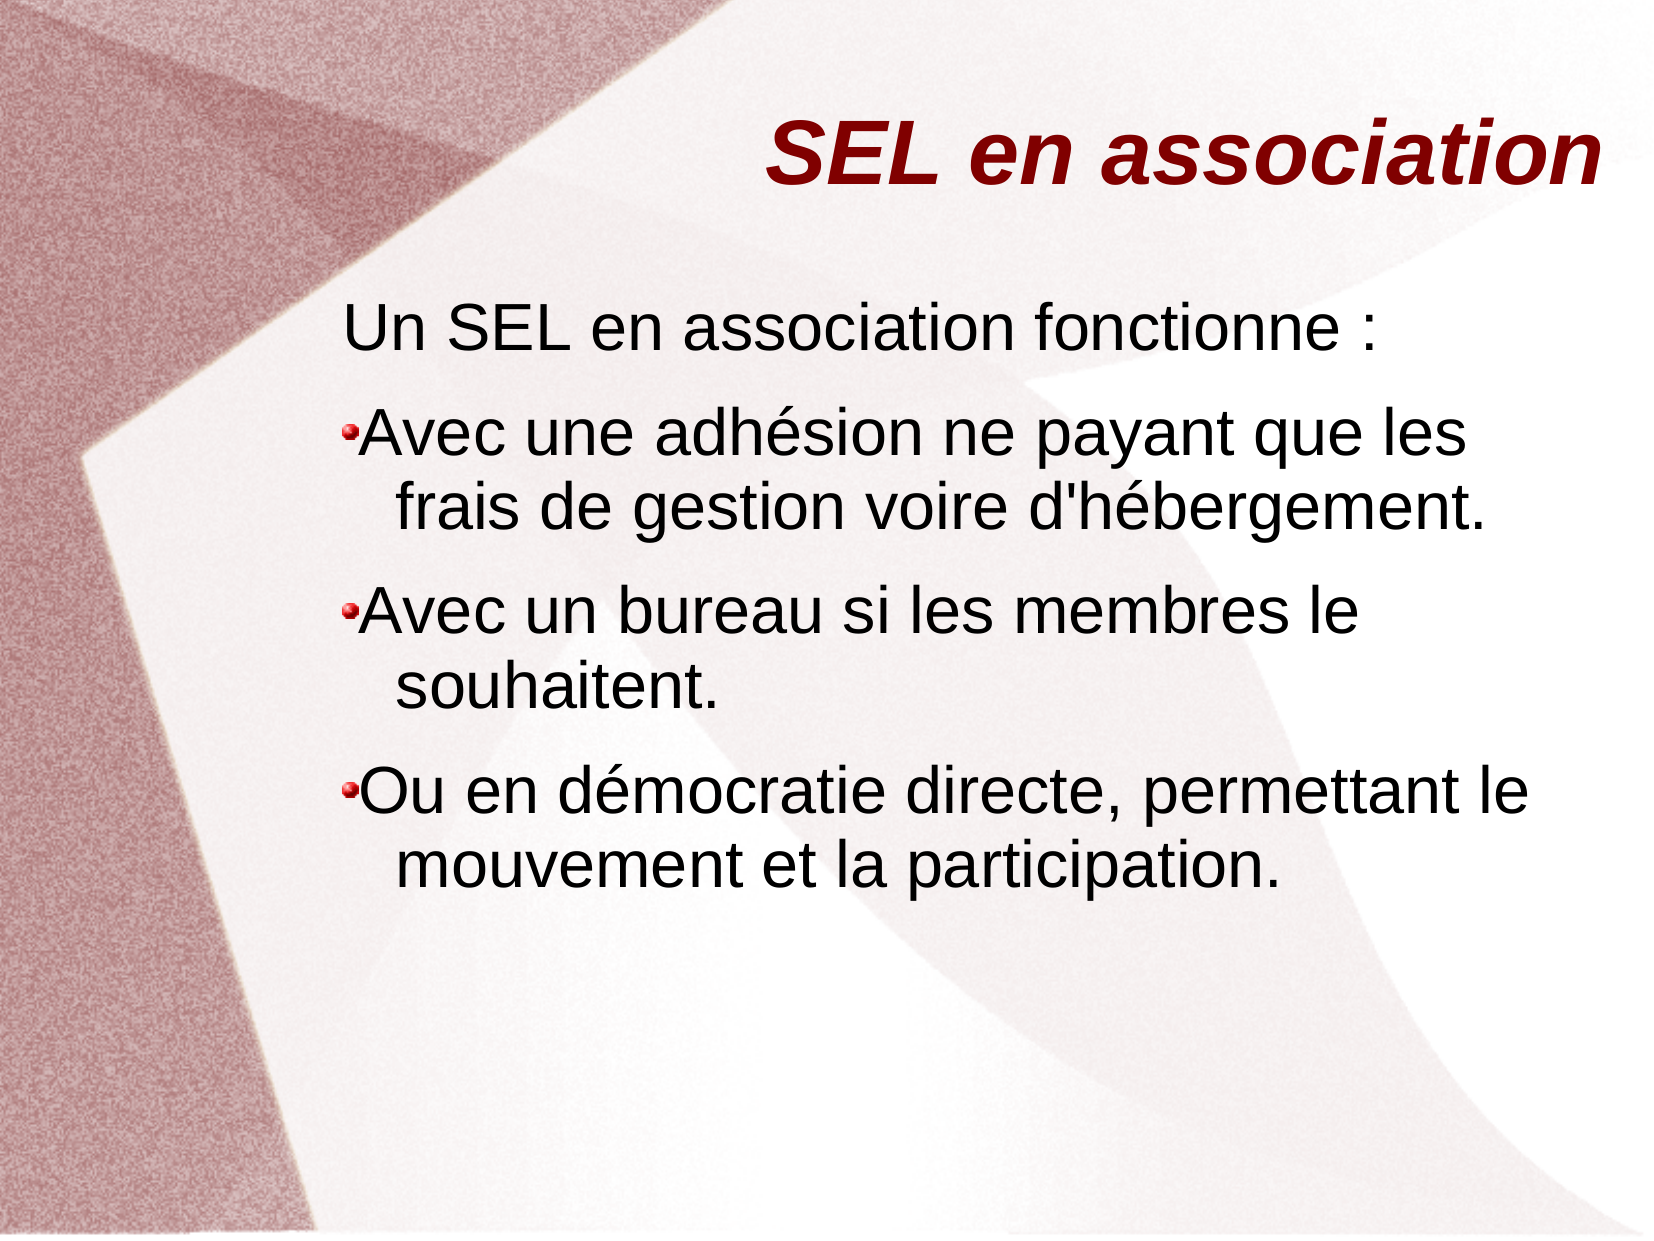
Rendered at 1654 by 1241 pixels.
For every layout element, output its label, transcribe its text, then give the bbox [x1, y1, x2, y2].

picture [0, 0, 1654, 1241]
title SEL en association [596, 56, 1607, 250]
list Un SEL en association fonctionne : Avec une adhésion ne payant que les frais de gestion voire d'hébergement. Avec un bureau si les membres le souhaitent. Ou en démocratie directe, permettant le mouvement et la participation. [324, 290, 1601, 1007]
